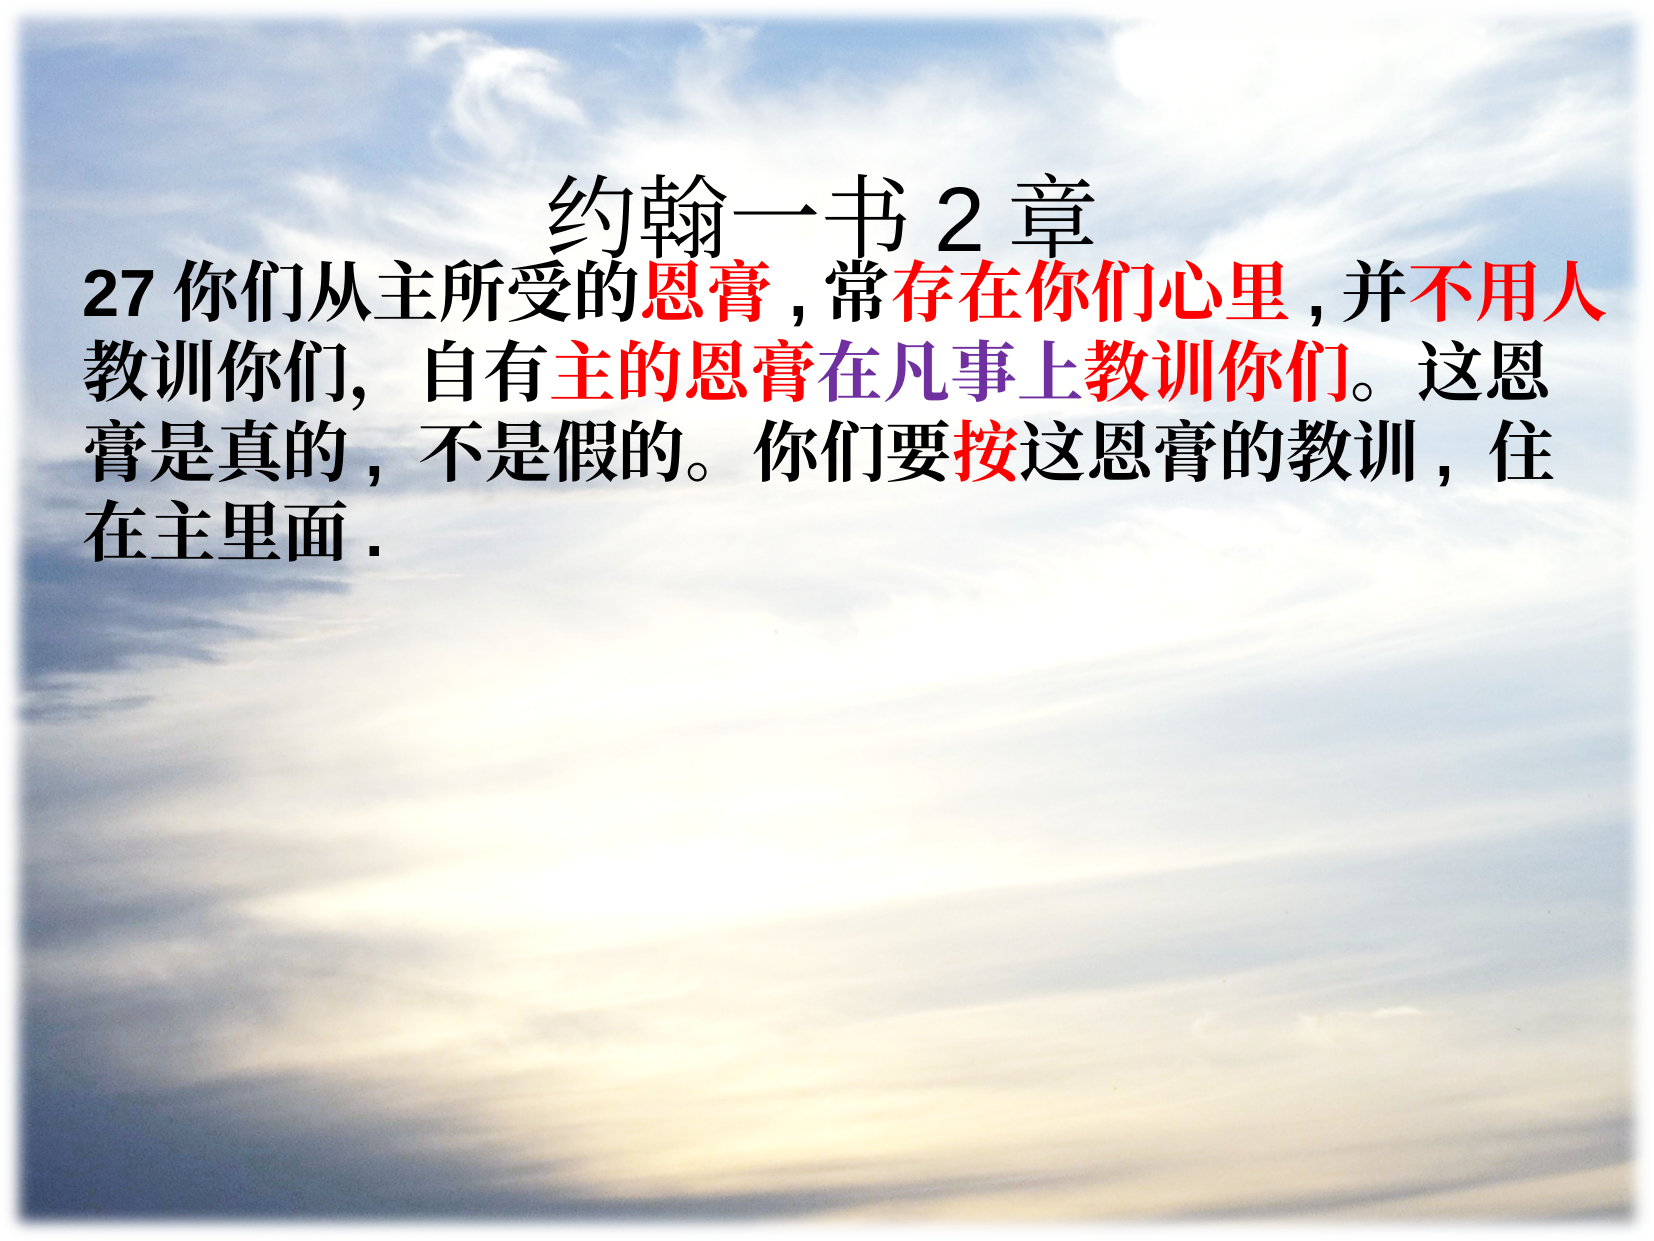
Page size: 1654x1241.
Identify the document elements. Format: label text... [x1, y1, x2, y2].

picture [0, 0, 1654, 1241]
list 27你们从主所受的恩膏,常存在你们心里,并不用人教训你们，自有主的恩膏在凡事上教训你们。这恩膏是真的, 不是假的。你们要按这恩膏的教训, 住在主里面. [82, 249, 1612, 1116]
title 约翰一书2章 [82, 49, 1563, 201]
